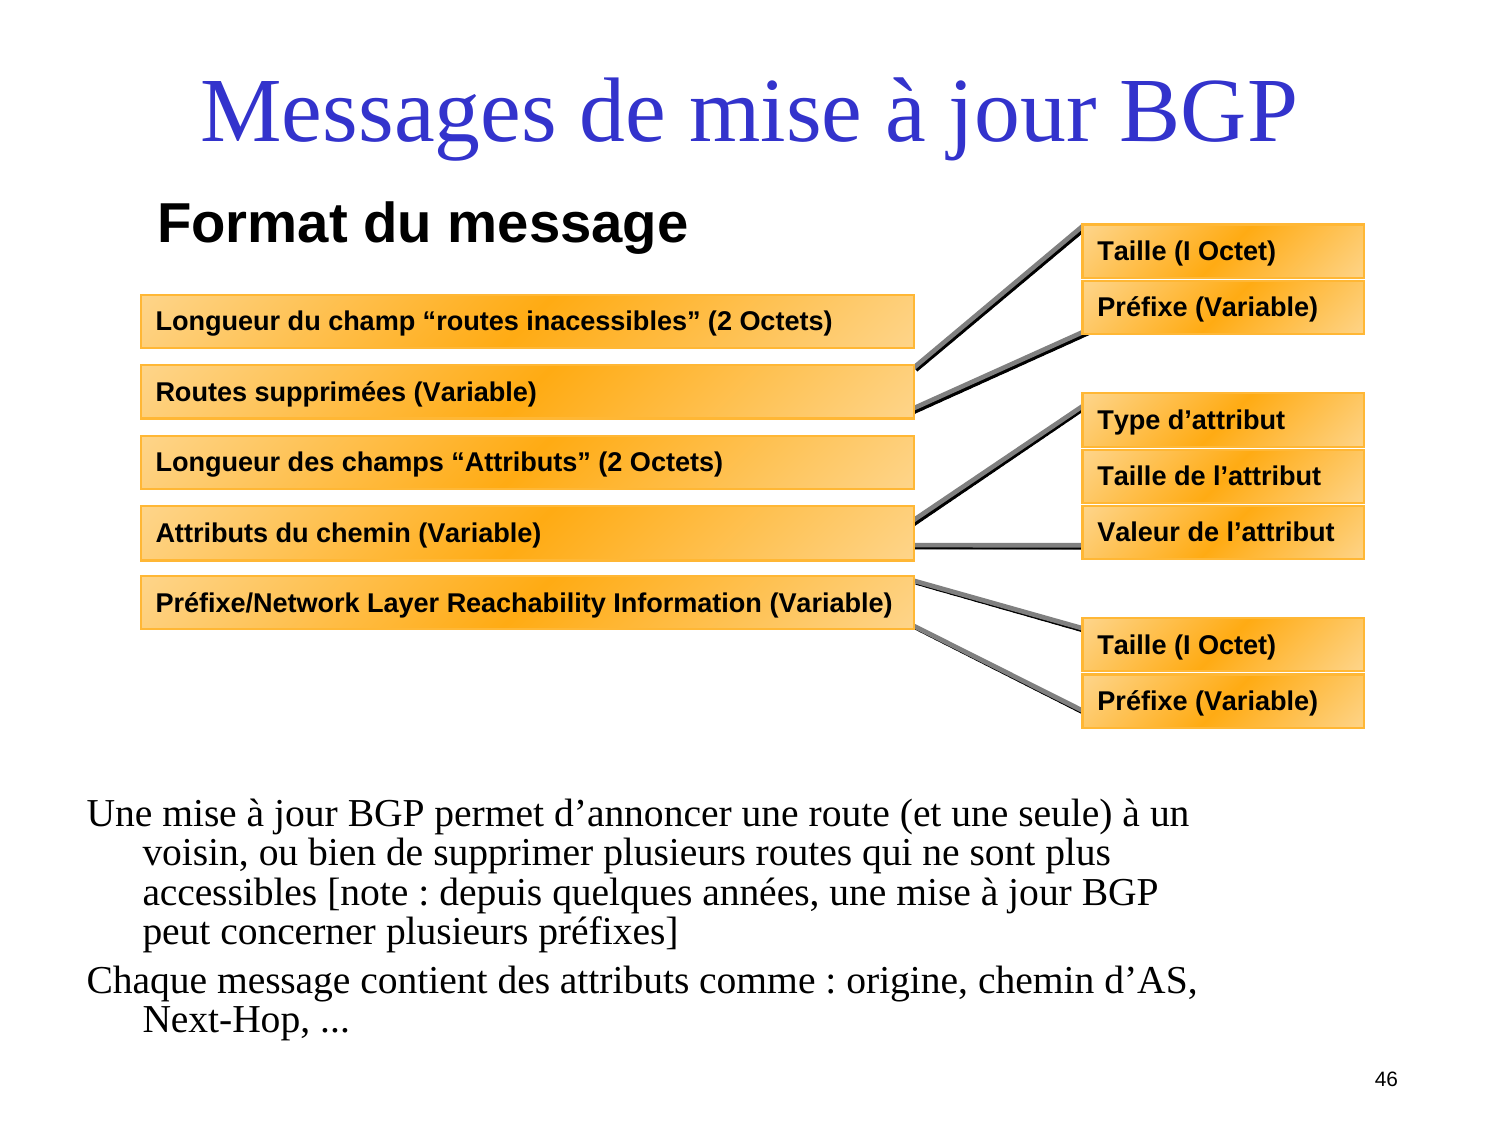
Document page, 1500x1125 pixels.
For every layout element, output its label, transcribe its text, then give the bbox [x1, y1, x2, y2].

text_box Routes supprimées (Variable) [140, 365, 914, 419]
text_box Attributs du chemin (Variable) [140, 505, 914, 561]
text_box Longueur du champ “routes inacessibles” (2 Octets) [140, 294, 914, 349]
text_box Format du message [140, 183, 928, 263]
text_box Type d’attribut [1082, 393, 1364, 447]
text_box Taille (I Octet) [1082, 224, 1364, 278]
text_box Taille (I Octet) [1082, 618, 1364, 672]
text_box Préfixe (Variable) [1082, 280, 1364, 335]
title Messages de mise à jour BGP [112, 37, 1388, 183]
text_box Préfixe/Network Layer Reachability Information (Variable) [140, 576, 914, 630]
text_box Une mise à jour BGP permet d’annoncer une route (et une seule) à un voisin, ou bien de supprimer plusieurs routes qui ne sont plus accessibles [note : depuis quelques années, une mise à jour BGP peut concerner plusieurs préfixes] Chaque message contient des attributs comme : origine, chemin d’AS, Next-Hop, ... [71, 787, 1236, 1049]
text_box Préfixe (Variable) [1082, 674, 1364, 728]
text_box Longueur des champs “Attributs” (2 Octets) [140, 435, 914, 489]
text_box Taille de l’attribut [1082, 449, 1364, 503]
text_box Valeur de l’attribut [1082, 505, 1364, 560]
